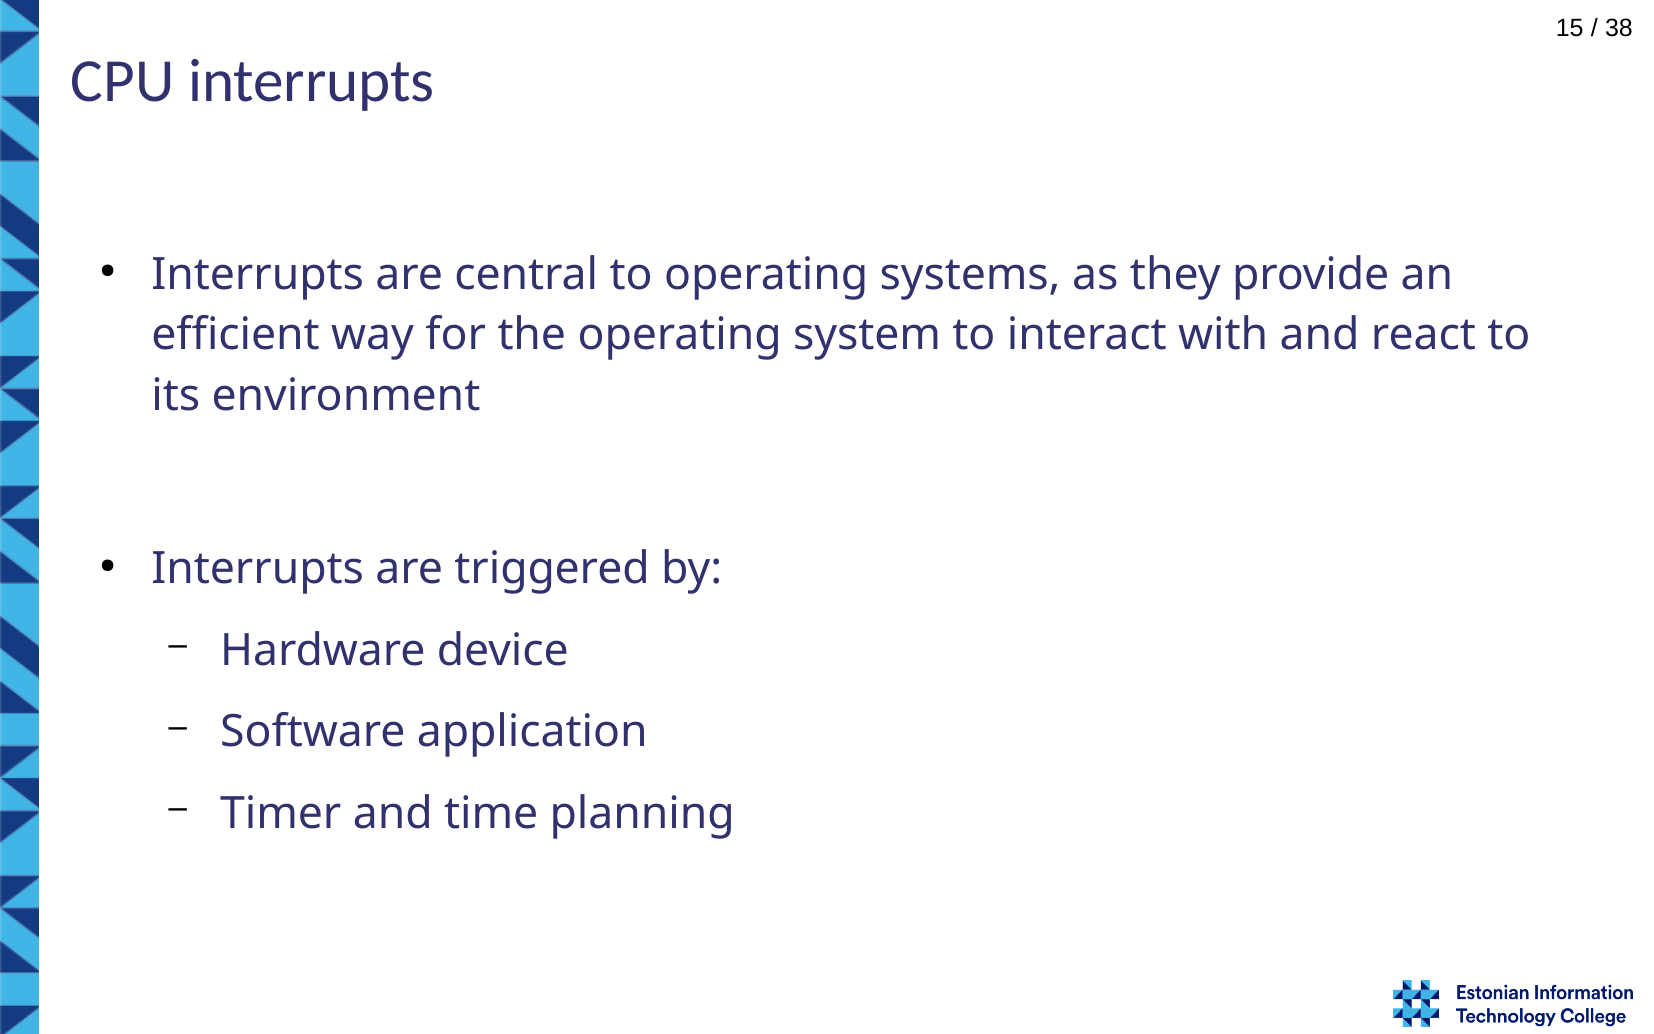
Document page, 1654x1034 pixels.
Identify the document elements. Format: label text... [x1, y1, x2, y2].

list Interrupts are central to operating systems, as they provide an efficient way for the operating system to interact with and react to its environment Interrupts are triggered by: Hardware device Software application Timer and time planning [82, 241, 1538, 842]
title CPU interrupts [70, 41, 1630, 130]
picture [1393, 980, 1633, 1027]
